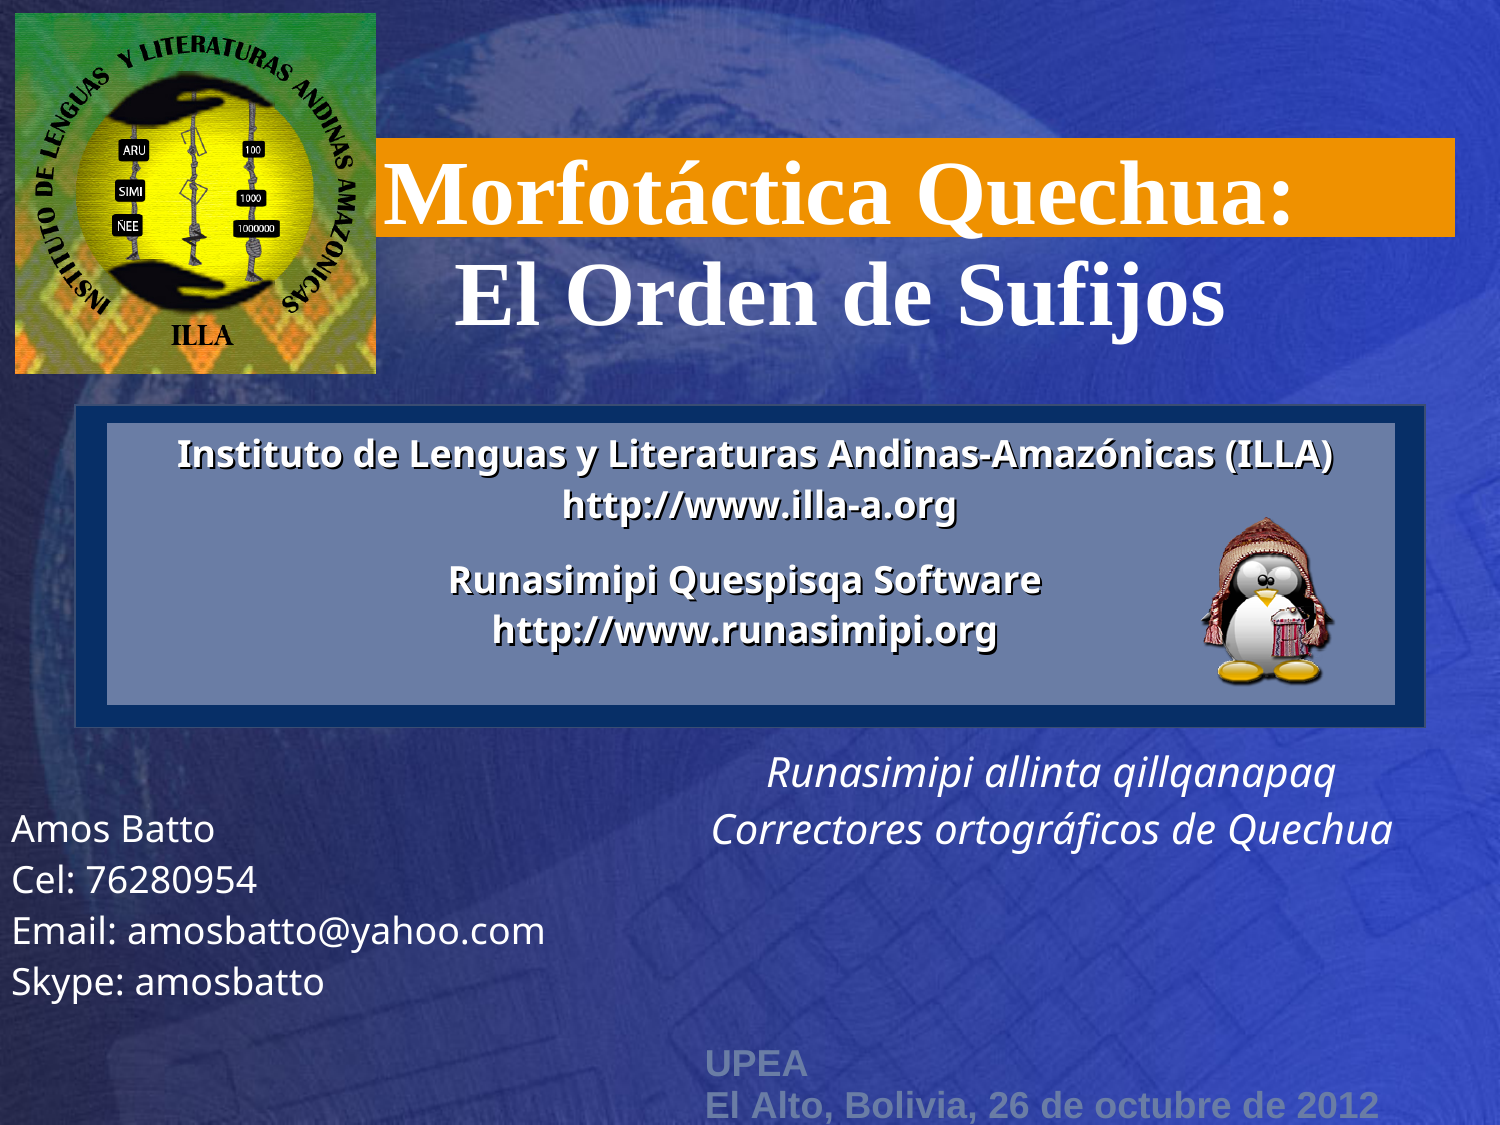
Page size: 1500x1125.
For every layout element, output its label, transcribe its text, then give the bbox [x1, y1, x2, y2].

picture [259, 985, 269, 993]
text_box Amos Batto Cel: 76280954 Email: amosbatto@yahoo.com Skype: amosbatto [0, 795, 871, 984]
picture [76, 984, 88, 993]
text_box Morfotáctica Quechua: El Orden de Sufijos [368, 134, 1314, 446]
picture [1200, 517, 1336, 691]
picture [237, 984, 249, 993]
picture [0, 0, 1500, 1125]
text_box [1314, 404, 1426, 728]
picture [307, 984, 319, 993]
text_box Instituto de Lenguas y Literaturas Andinas-Amazónicas (ILLA) http://www.illa-a.org Runasimipi Quespisqa Software http://www.runasimipi.org [140, 419, 1350, 795]
text_box Runasimipi allinta qillqanapaq Correctores ortográficos de Quechua [615, 735, 1489, 944]
text_box UPEA El Alto, Bolivia, 26 de octubre de 2012 [690, 1035, 1396, 1125]
picture [195, 984, 207, 993]
text_box [75, 404, 368, 728]
picture [139, 985, 149, 993]
